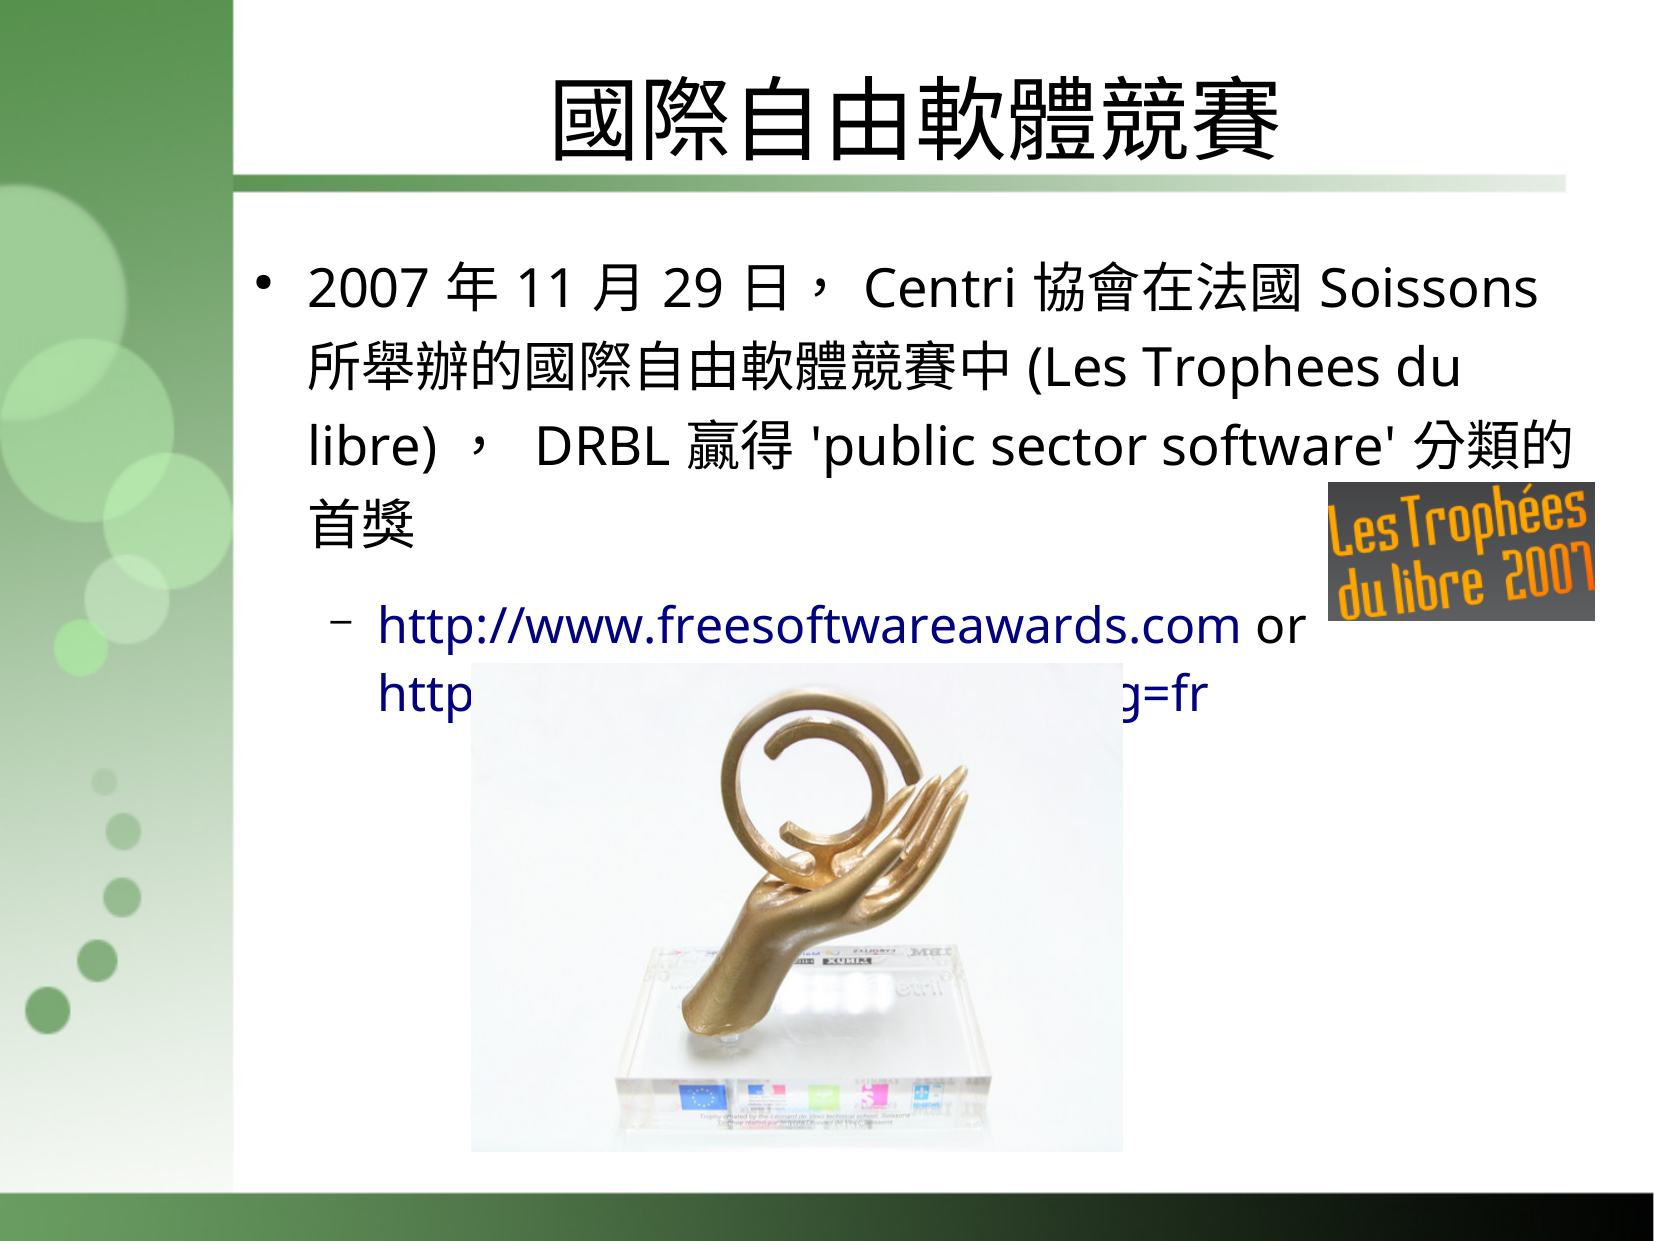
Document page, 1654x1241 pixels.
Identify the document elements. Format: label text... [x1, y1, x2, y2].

list 2007年11月29日，Centri協會在法國Soissons所舉辦的國際自由軟體競賽中(Les Trophees du libre)， DRBL贏得'public sector software'分類的首獎 http://www.freesoftwareawards.com or http://tropheesdulibre.org/?lang=fr [236, 244, 1595, 916]
picture [0, 0, 1654, 1241]
title 國際自由軟體競賽 [236, 49, 1595, 178]
